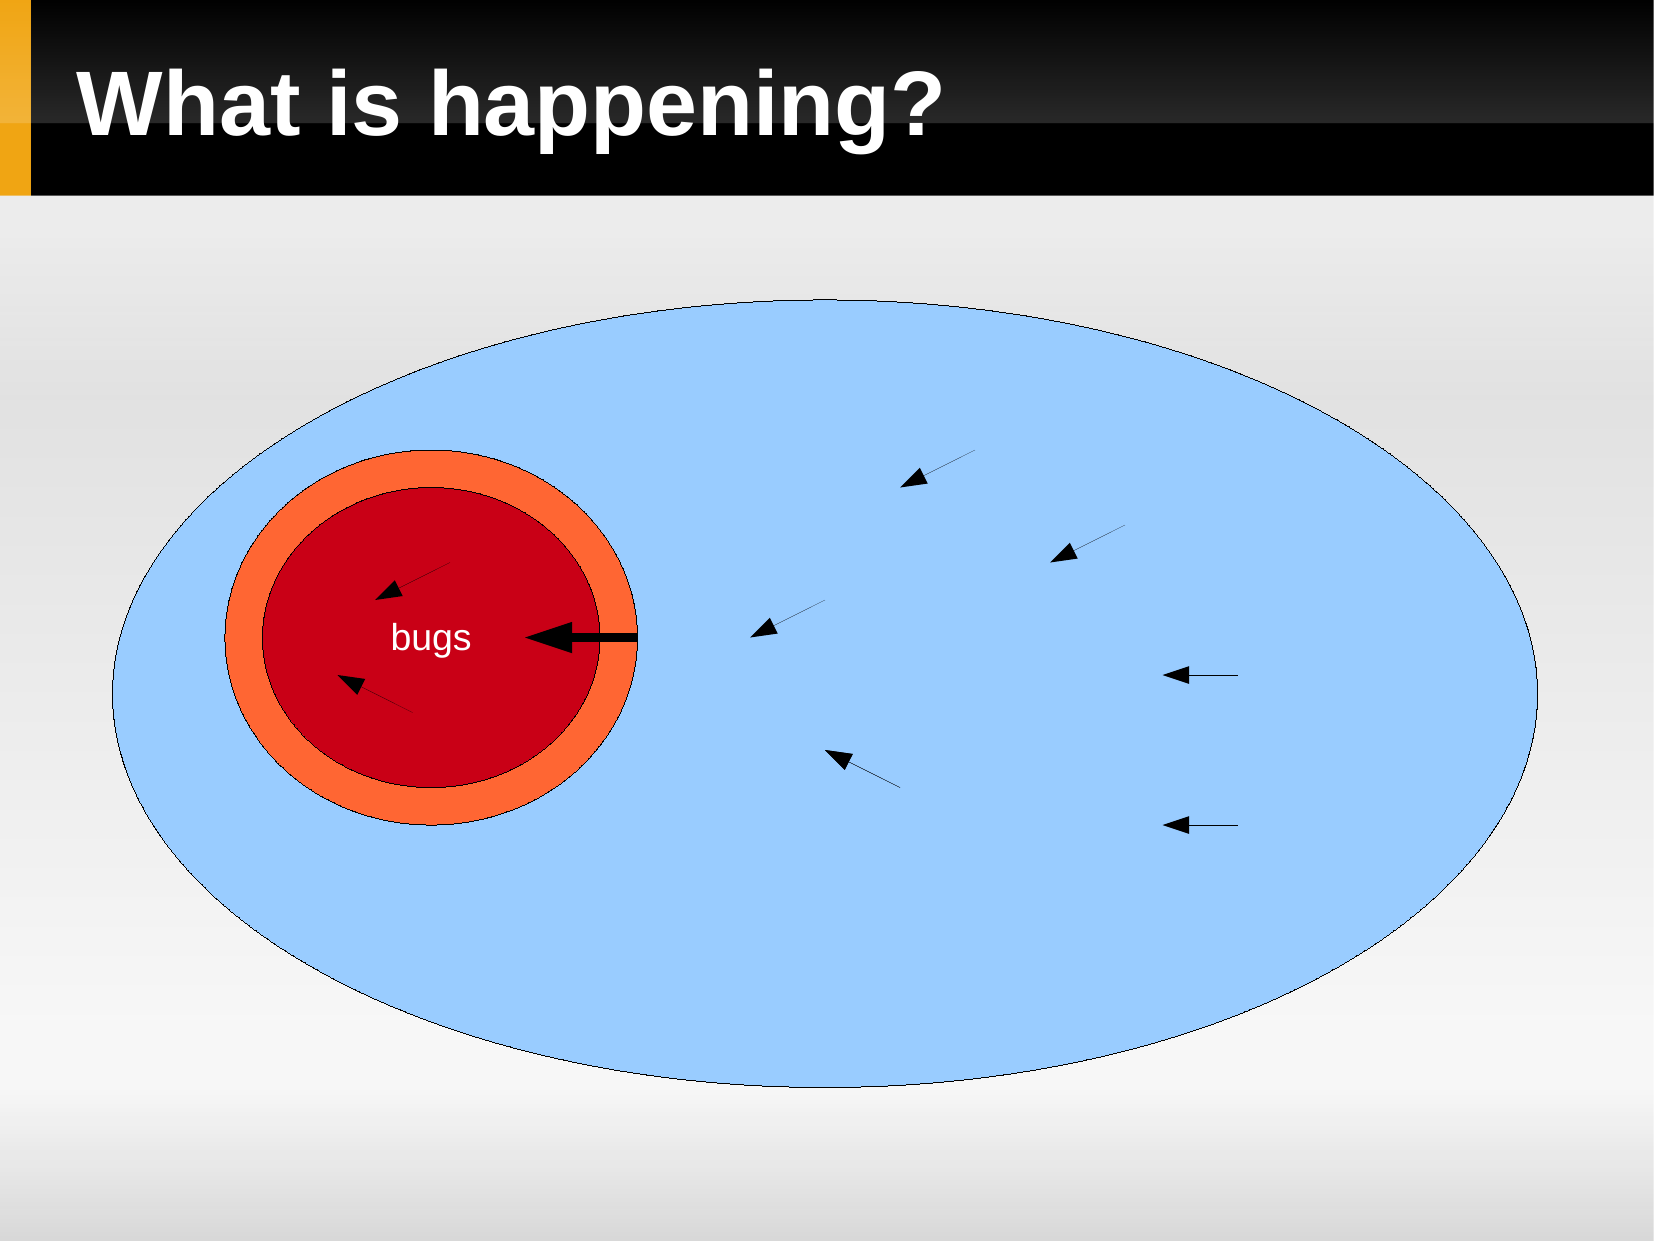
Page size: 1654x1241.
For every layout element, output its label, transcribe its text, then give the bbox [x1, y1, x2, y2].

title What is happening? [76, 7, 1565, 200]
text_box bugs [262, 487, 600, 788]
picture [0, 0, 1654, 1241]
text_box [112, 299, 1538, 1088]
